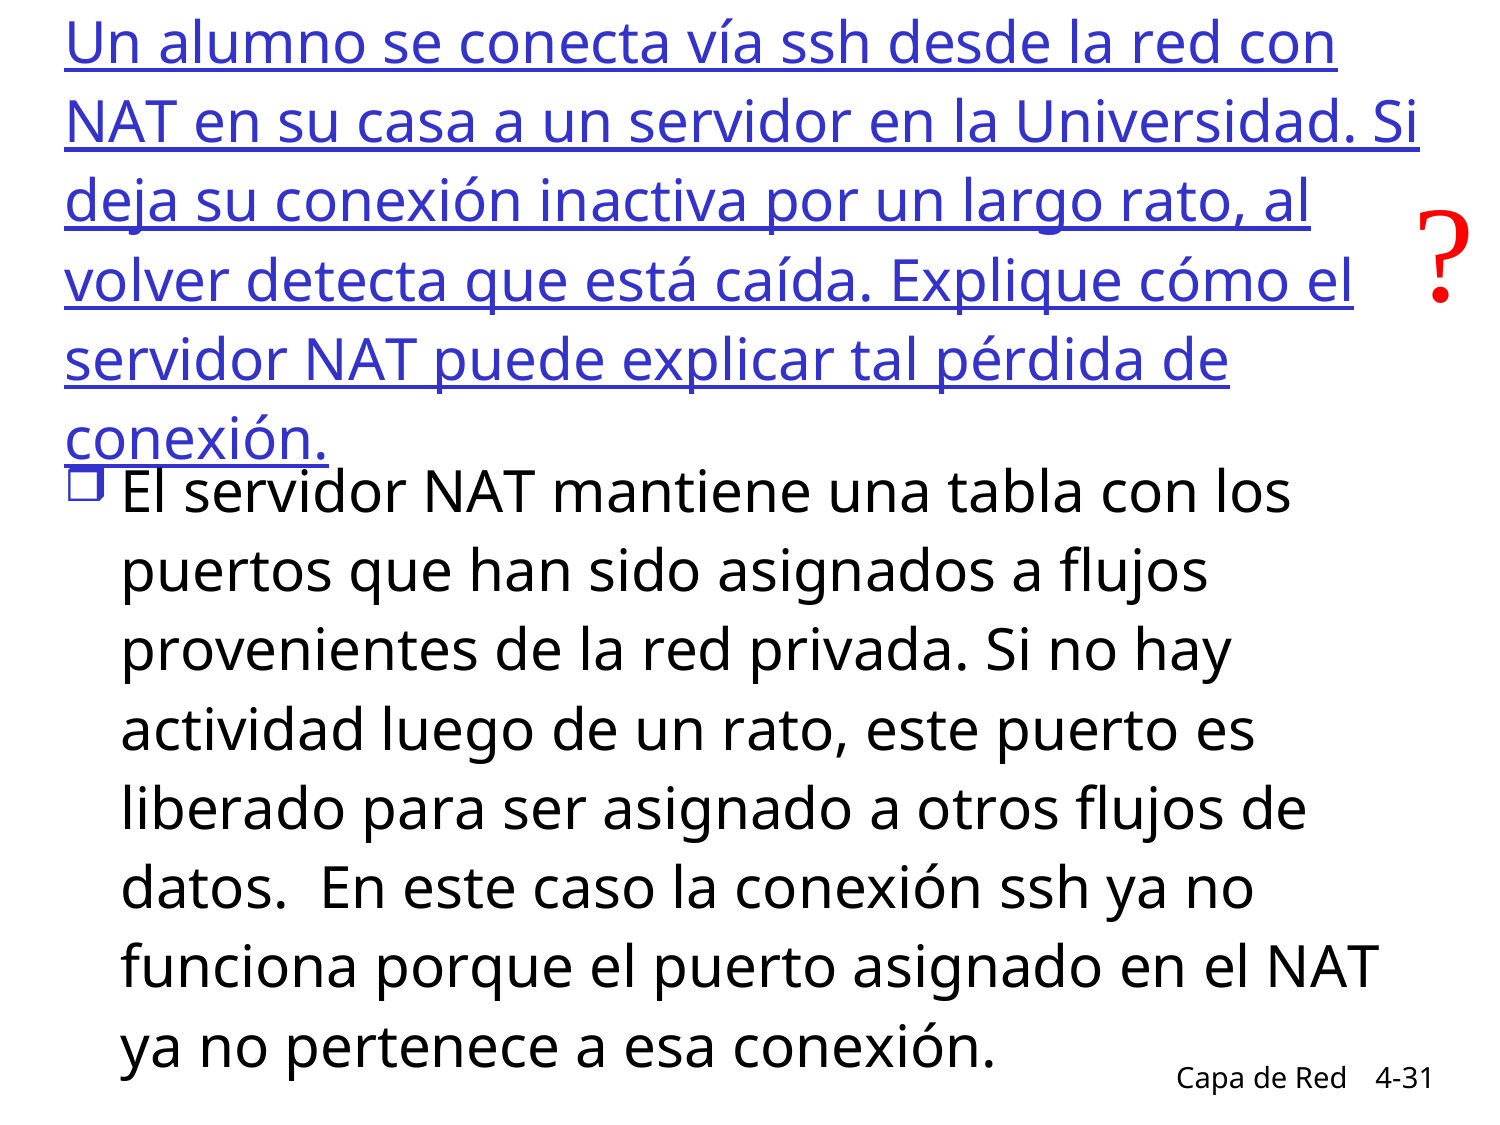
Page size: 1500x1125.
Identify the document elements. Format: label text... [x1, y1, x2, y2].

title Un alumno se conecta vía ssh desde la red con NAT en su casa a un servidor en la Universidad. Si deja su conexión inactiva por un largo rato, al volver detecta que está caída. Explique cómo el servidor NAT puede explicar tal pérdida de conexión. [64, 49, 1452, 429]
text_box ? [1399, 156, 1484, 353]
list El servidor NAT mantiene una tabla con los puertos que han sido asignados a flujos provenientes de la red privada. Si no hay actividad luego de un rato, este puerto es liberado para ser asignado a otros flujos de datos. En este caso la conexión ssh ya no funciona porque el puerto asignado en el NAT ya no pertenece a esa conexión. [64, 450, 1452, 1057]
